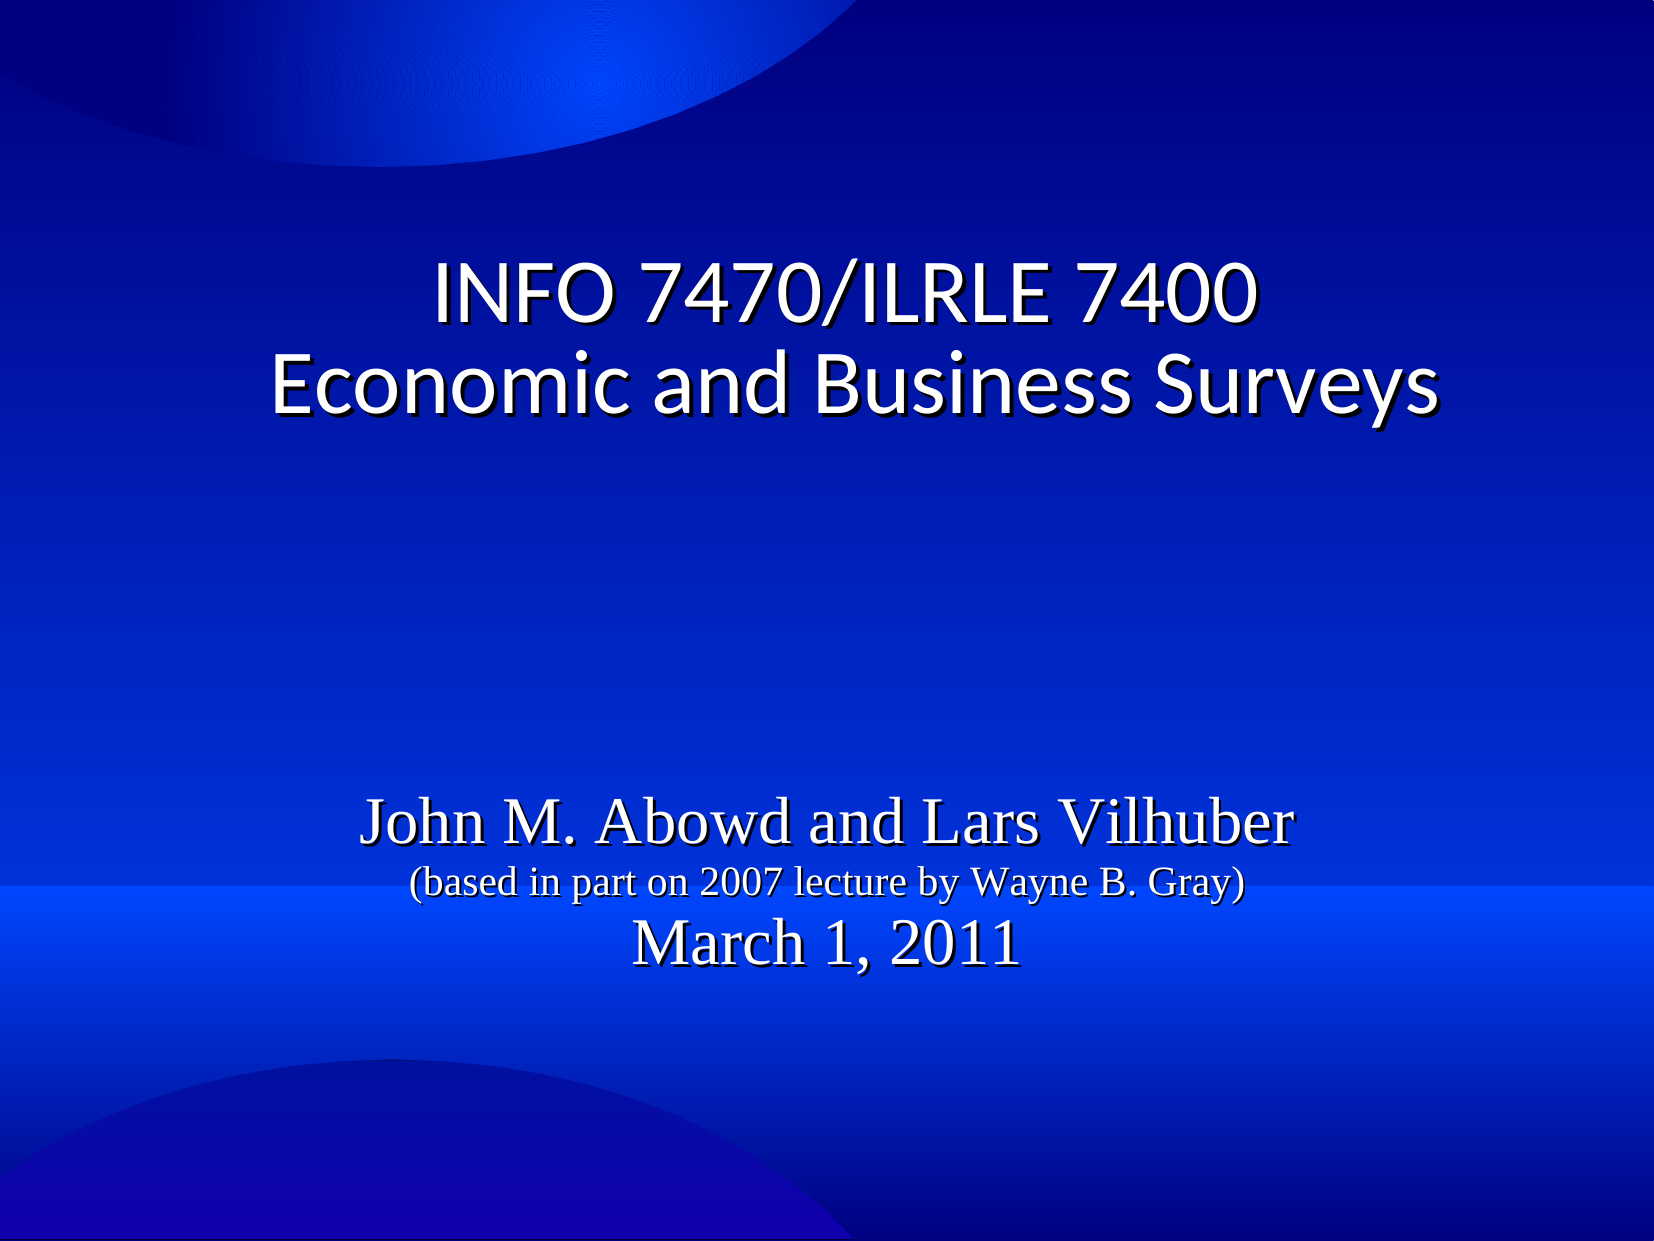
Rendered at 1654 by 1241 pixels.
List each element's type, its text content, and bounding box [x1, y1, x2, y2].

subtitle John M. Abowd and Lars Vilhuber (based in part on 2007 lecture by Wayne B. Gray) March 1, 2011 [121, 600, 1534, 1164]
title INFO 7470/ILRLE 7400 Economic and Business Surveys [150, 52, 1563, 638]
